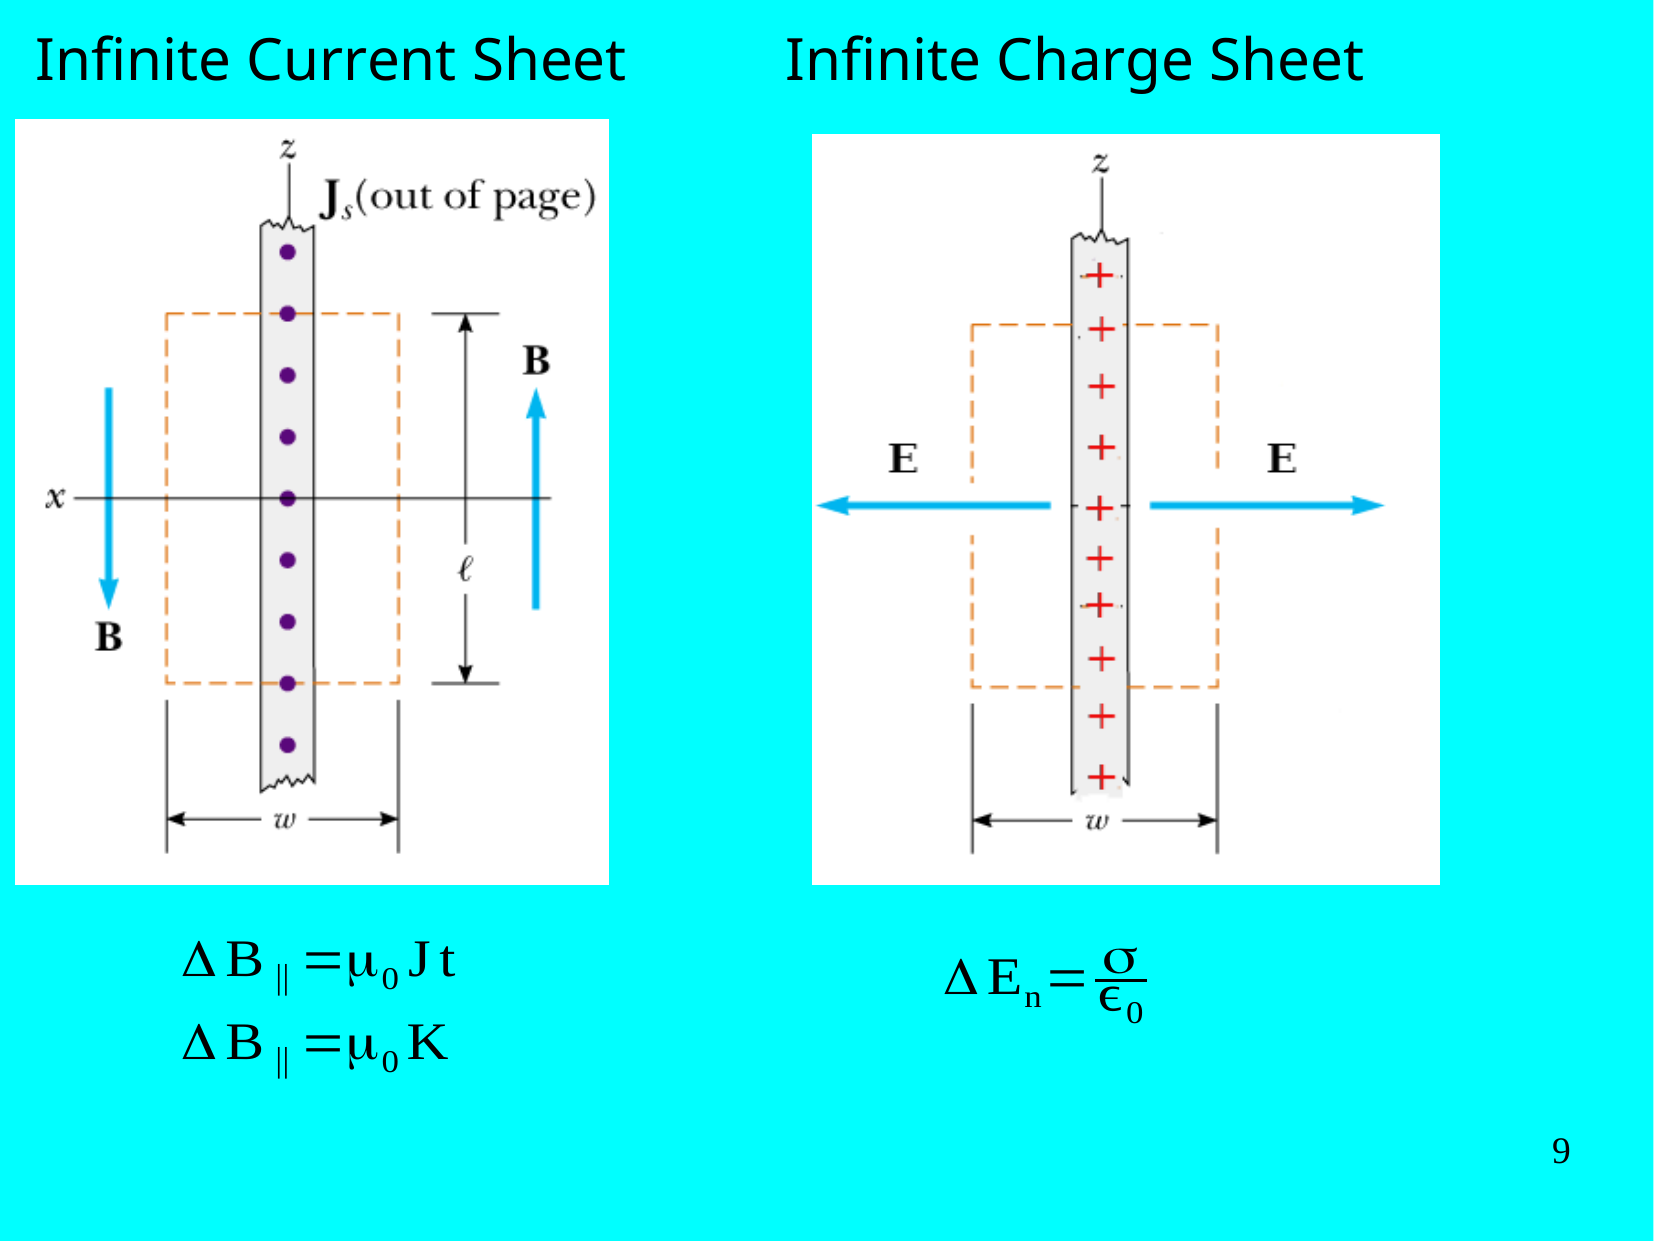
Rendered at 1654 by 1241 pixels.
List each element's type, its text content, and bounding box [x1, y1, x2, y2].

picture [0, 0, 1654, 1241]
chart [173, 930, 466, 998]
text_box Infinite Current Sheet Infinite Charge Sheet [20, 11, 1606, 1241]
chart [173, 1012, 458, 1081]
chart [935, 945, 1156, 1031]
picture [812, 134, 1440, 886]
